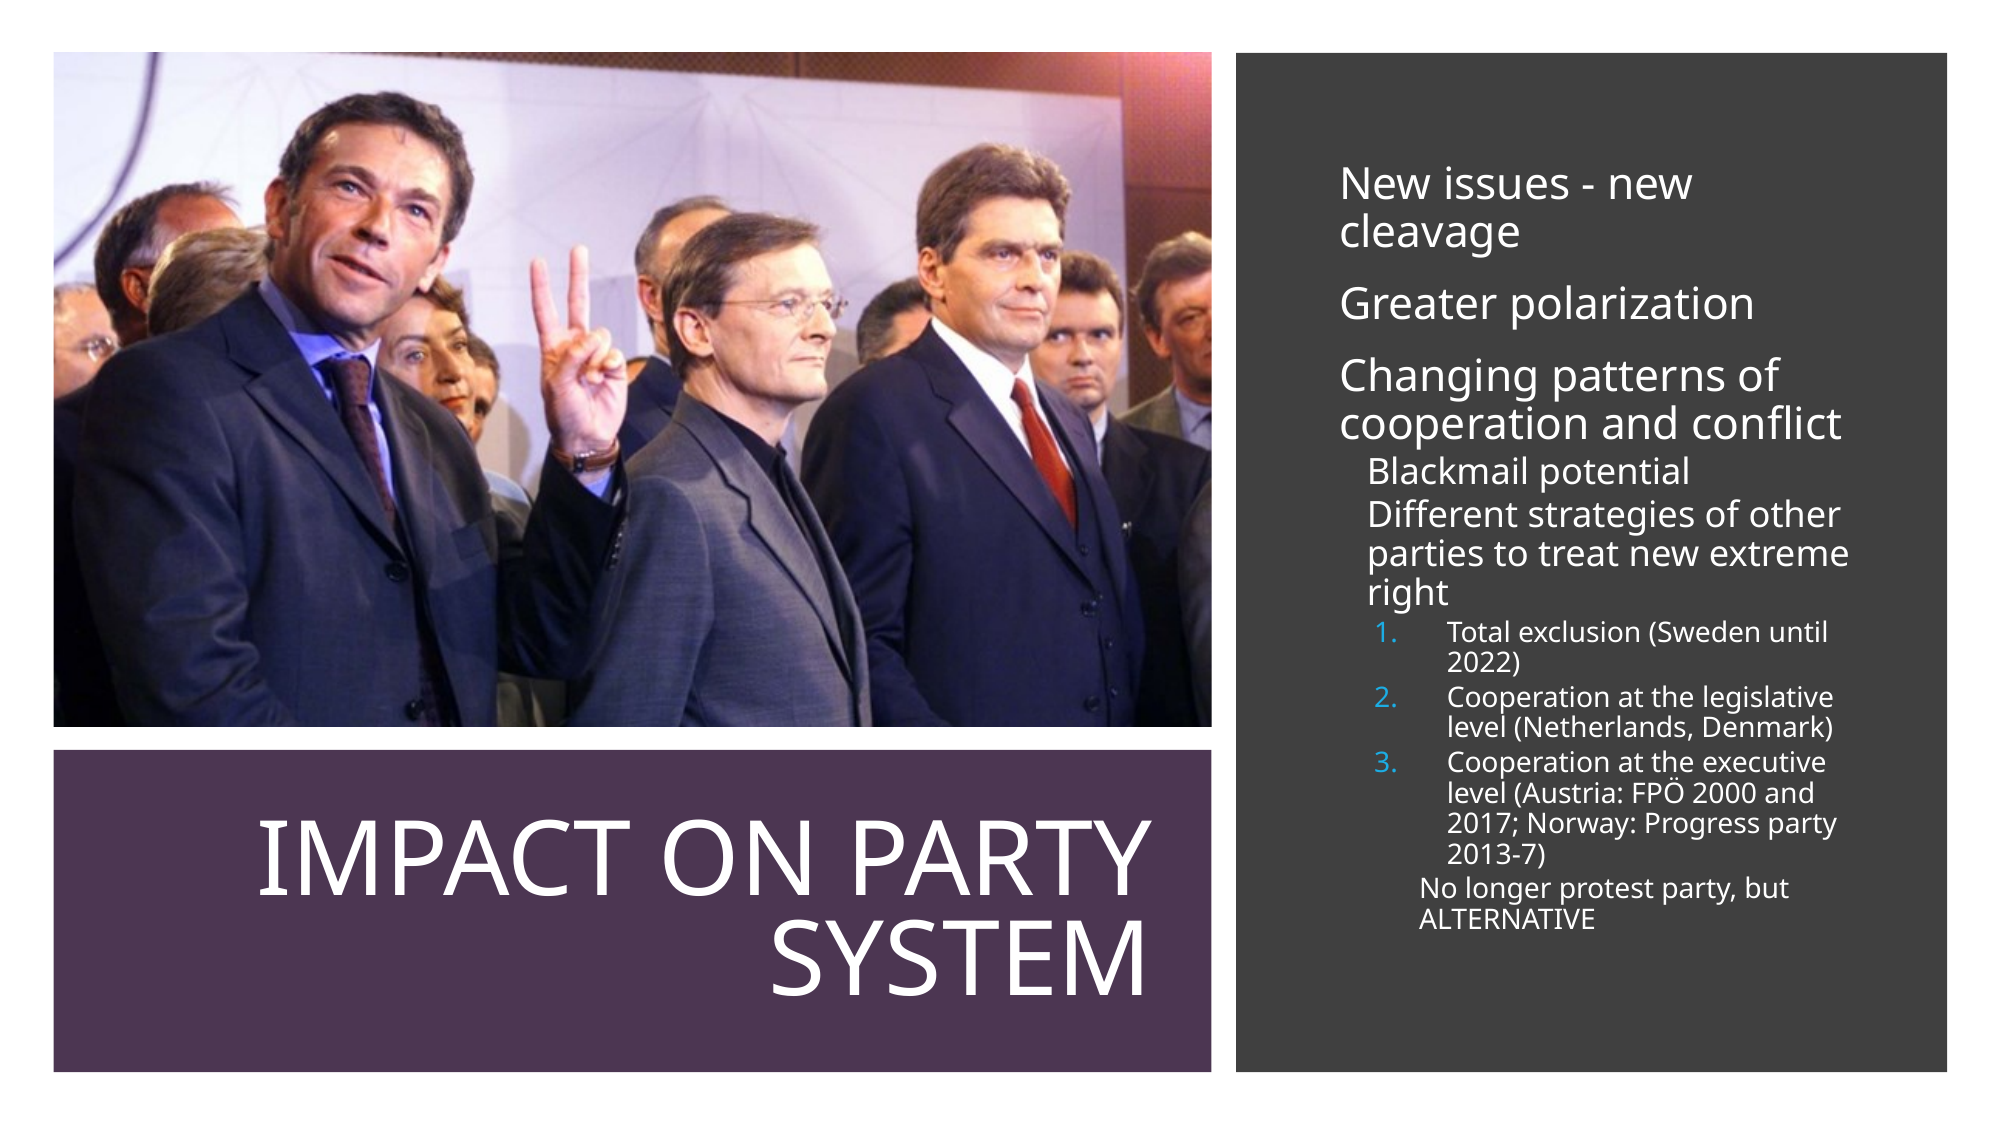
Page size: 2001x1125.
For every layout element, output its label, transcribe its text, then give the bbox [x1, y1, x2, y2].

picture [53, 52, 1212, 727]
title IMPACT ON PARTY SYSTEM [85, 782, 1168, 1049]
list New issues - new cleavage Greater polarization Changing patterns of cooperation and conflict Blackmail potential Different strategies of other parties to treat new extreme right Total exclusion (Sweden until 2022) Cooperation at the legislative level (Netherlands, Denmark) Cooperation at the executive level (Austria: FPÖ 2000 and 2017; Norway: Progress party 2013-7) No longer protest party, but ALTERNATIVE [1317, 150, 1879, 947]
text_box [1236, 52, 1948, 1073]
text_box [53, 749, 1212, 1073]
